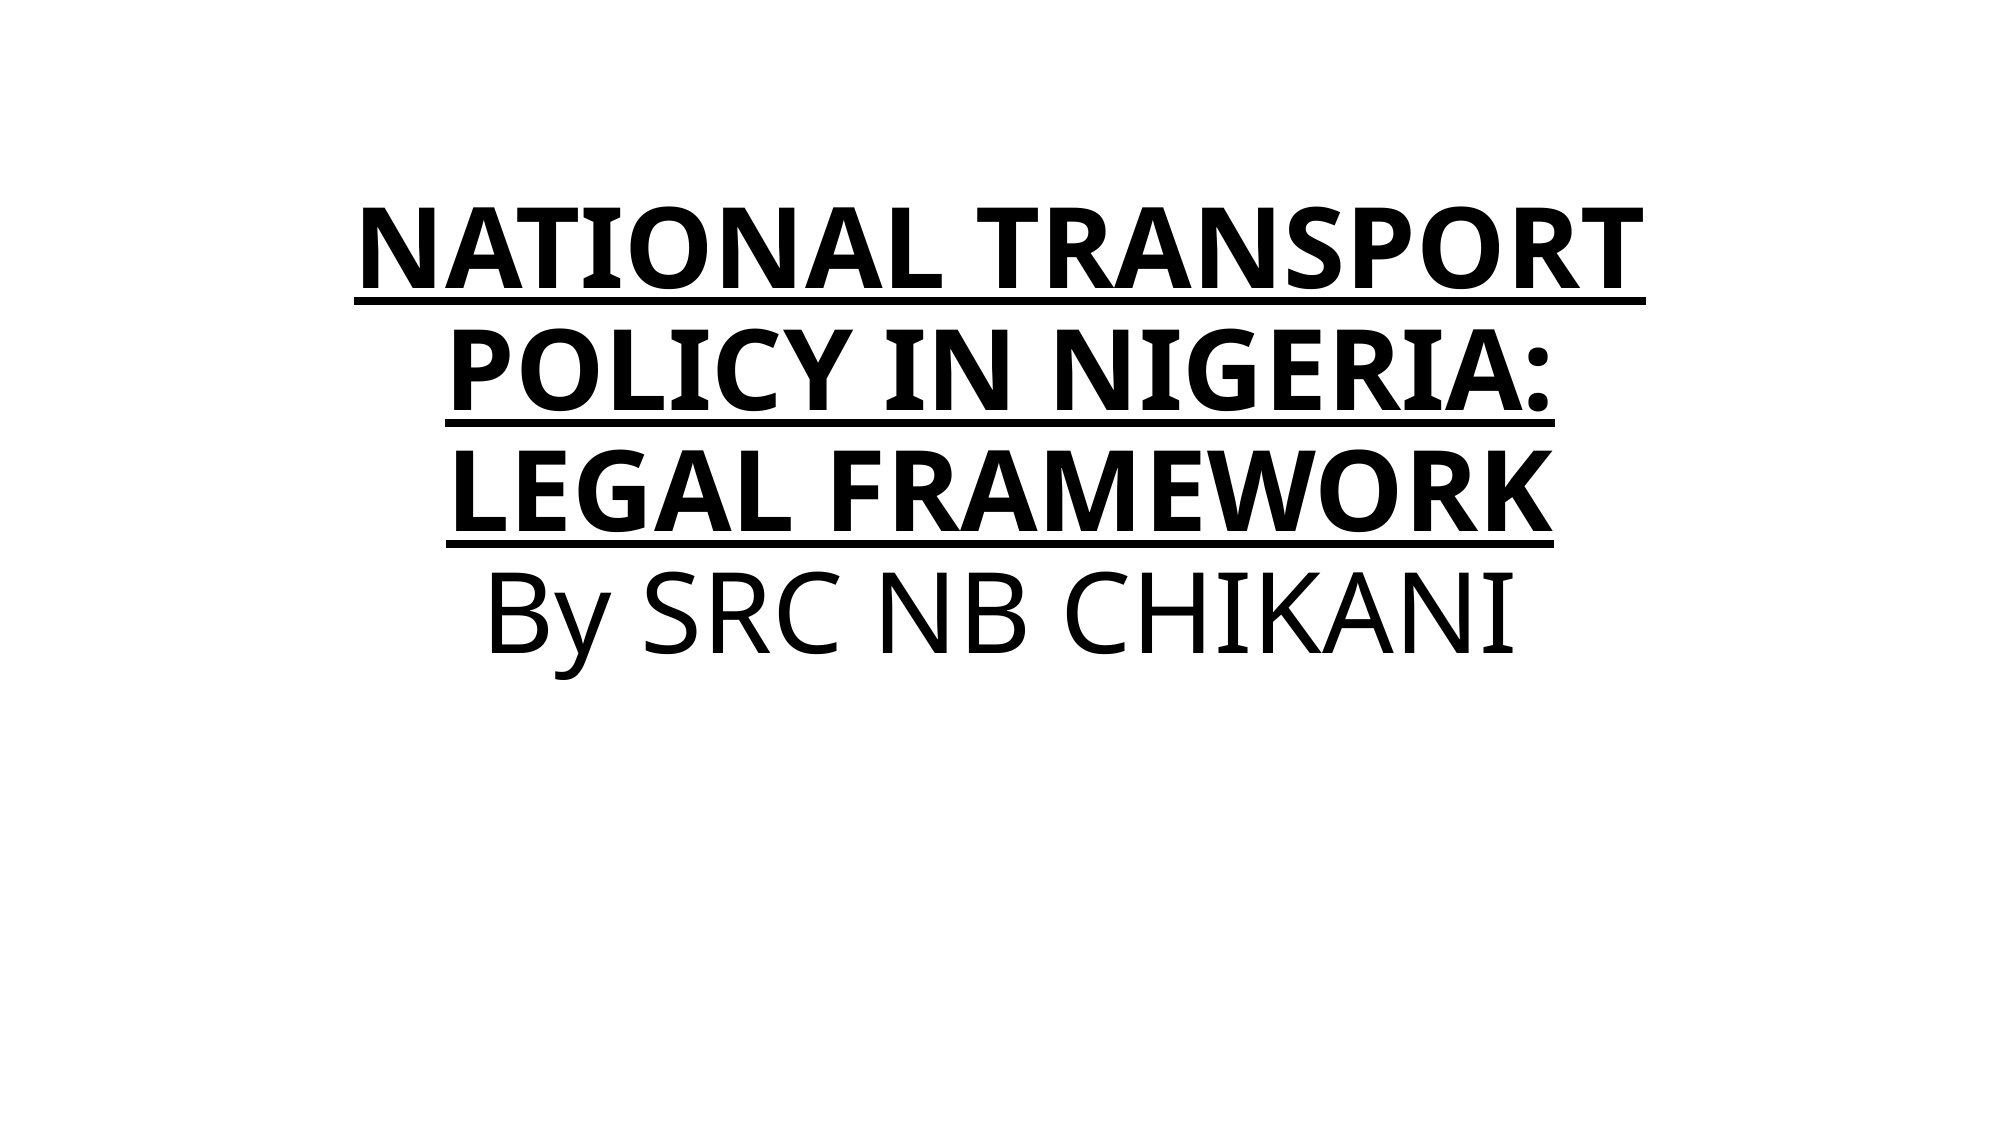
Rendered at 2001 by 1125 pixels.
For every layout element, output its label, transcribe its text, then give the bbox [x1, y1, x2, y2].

title NATIONAL TRANSPORT POLICY IN NIGERIA: LEGAL FRAMEWORK By SRC NB CHIKANI [249, 184, 1750, 576]
